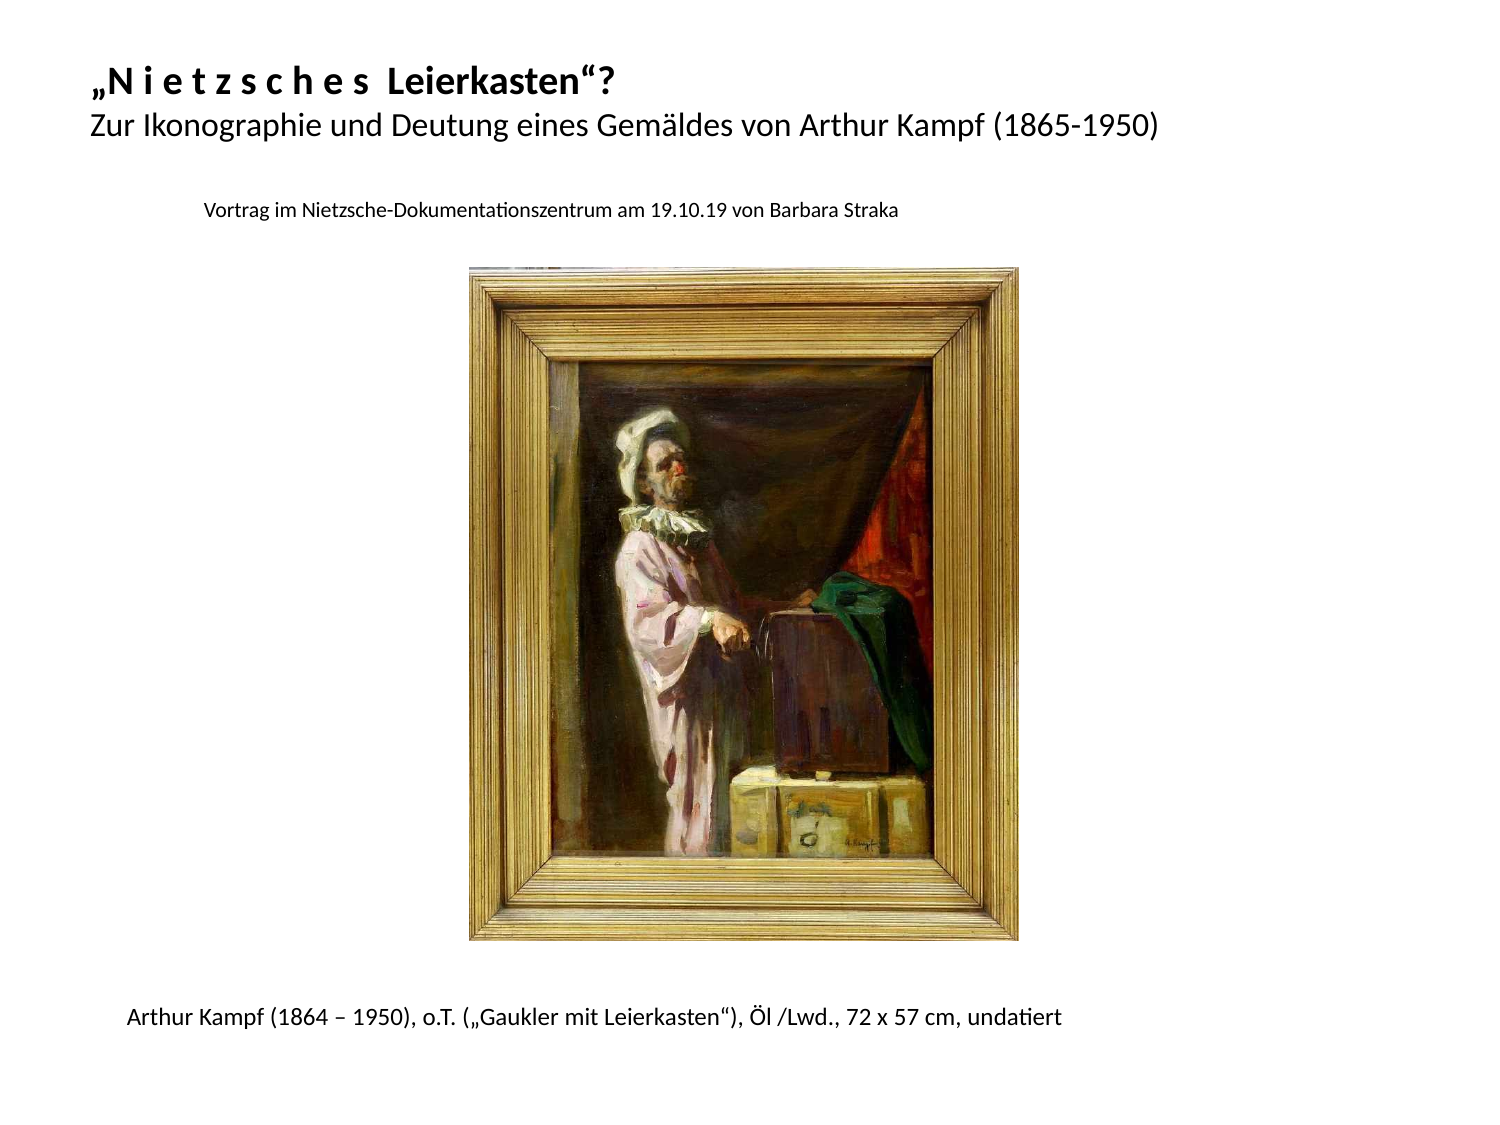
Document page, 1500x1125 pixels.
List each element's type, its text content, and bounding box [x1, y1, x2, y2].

picture [64, 267, 1424, 941]
title „N i e t z s c h e s Leierkasten“? Zur Ikonographie und Deutung eines Gemäldes von Arthur Kampf (1865-1950) Vortrag im Nietzsche-Dokumentationszentrum am 19.10.19 von Barbara Straka [75, 45, 1425, 233]
text_box Arthur Kampf (1864 – 1950), o.T. („Gaukler mit Leierkasten“), Öl /Lwd., 72 x 57 cm, undatiert [112, 993, 1500, 1038]
